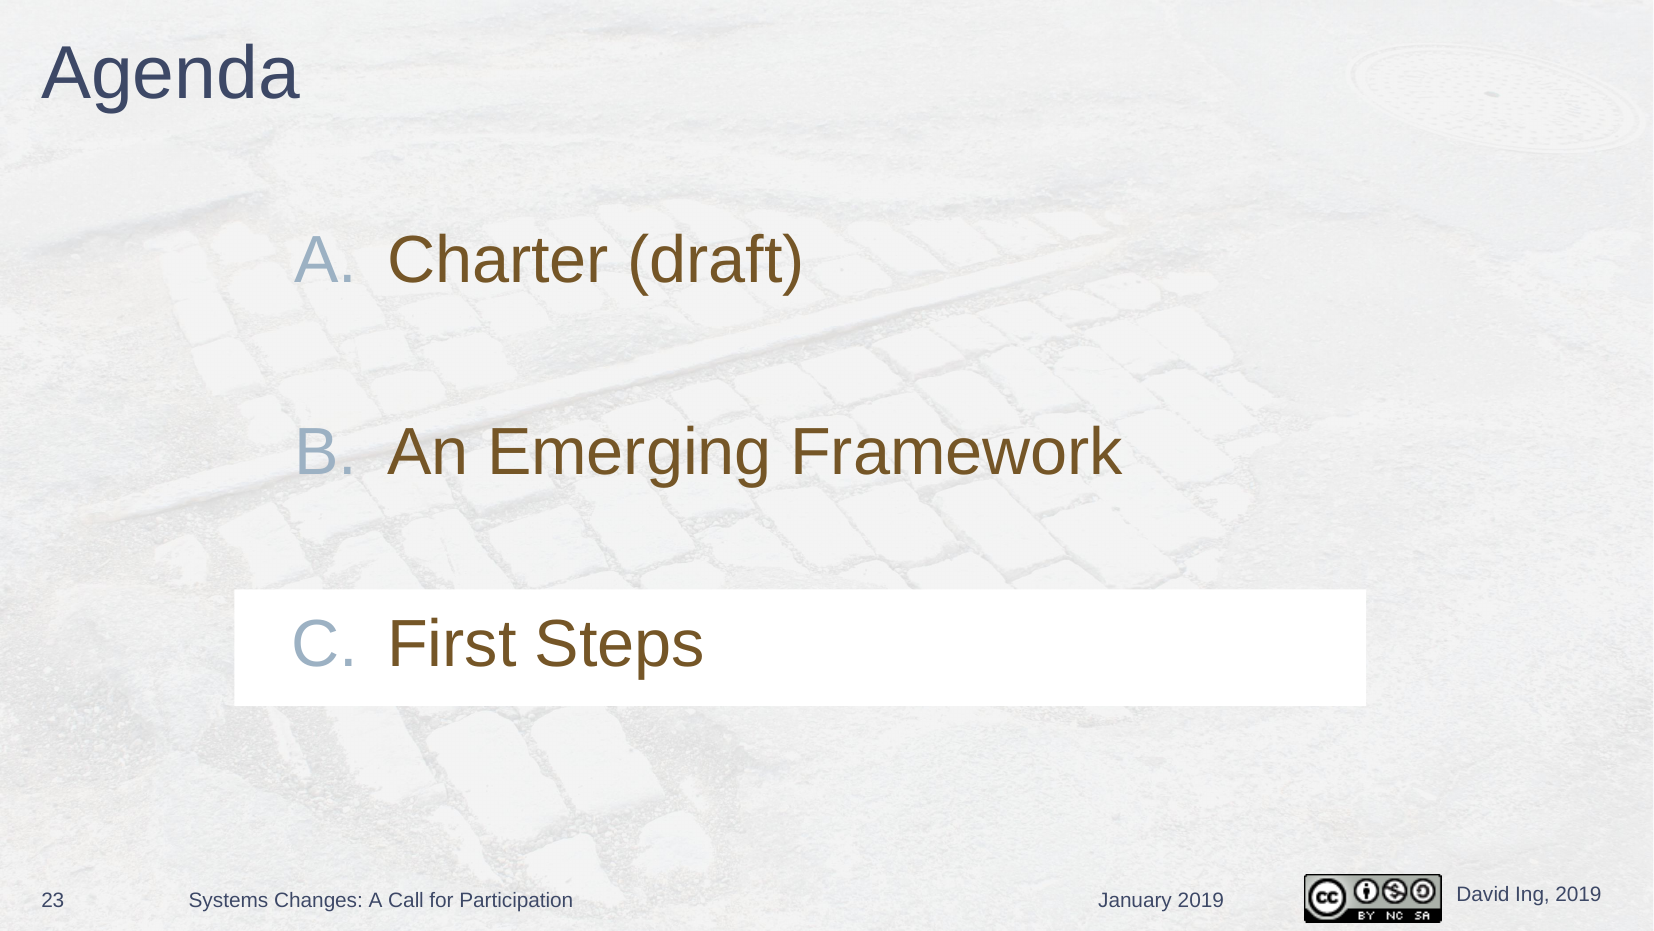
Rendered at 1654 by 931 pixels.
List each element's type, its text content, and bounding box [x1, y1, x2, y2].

table_cell C. [242, 599, 372, 749]
table_cell B. [242, 407, 372, 599]
table_header A. [242, 214, 372, 407]
table_cell An Emerging Framework [372, 407, 1364, 599]
picture [0, 0, 1654, 931]
title Agenda [41, 30, 1613, 191]
text_box [234, 589, 242, 706]
table_header Charter (draft) [372, 214, 1364, 407]
table_cell First Steps [372, 599, 1364, 749]
